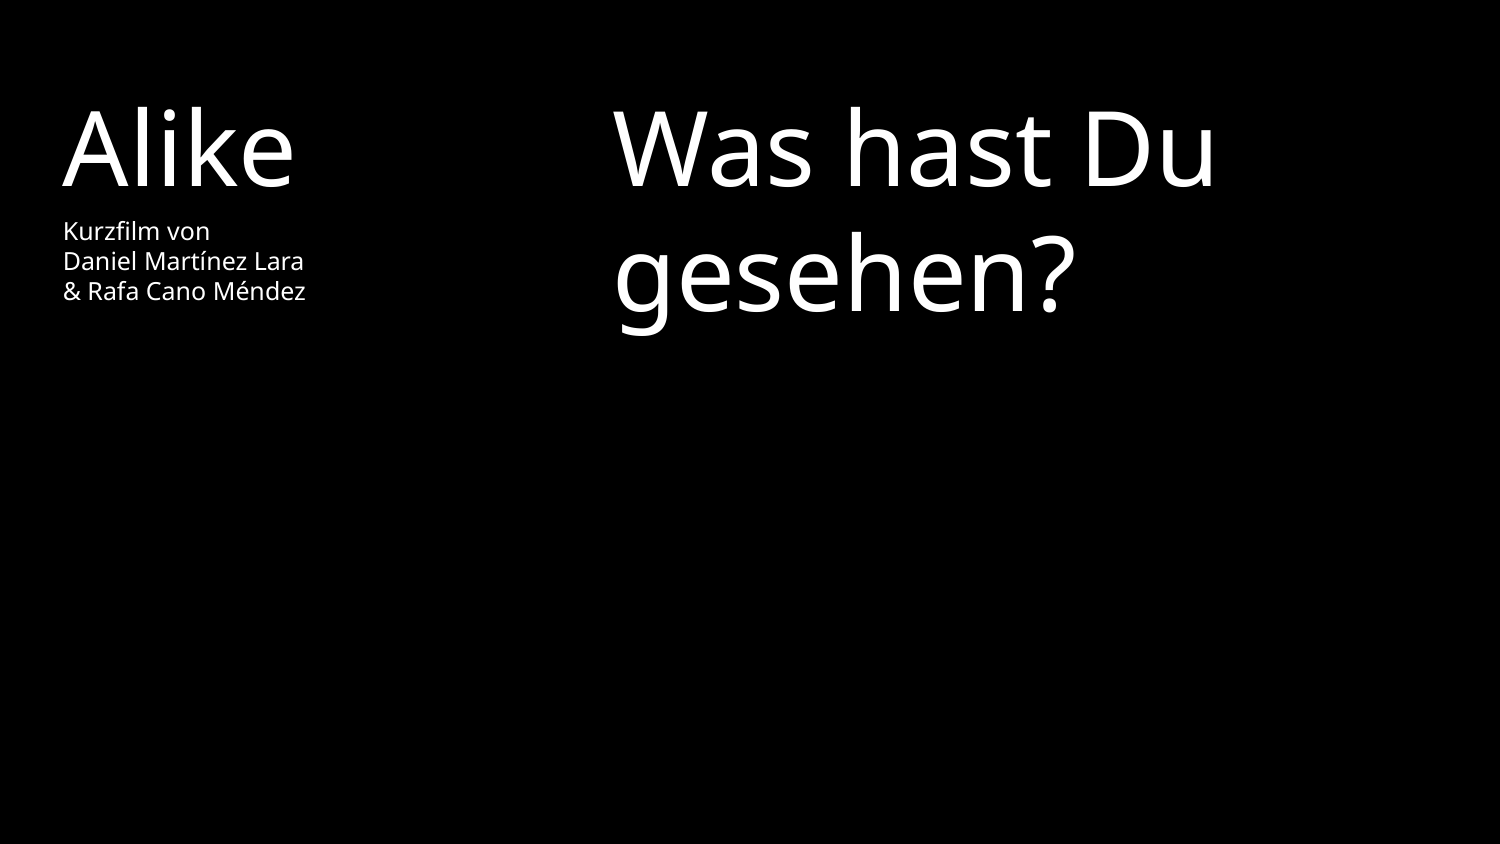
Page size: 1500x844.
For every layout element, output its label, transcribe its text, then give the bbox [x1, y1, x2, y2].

text_box Kurzfilm von Daniel Martínez Lara & Rafa Cano Méndez [47, 200, 340, 321]
text_box Alike [47, 67, 340, 200]
text_box Was hast Du gesehen? [597, 67, 1301, 348]
